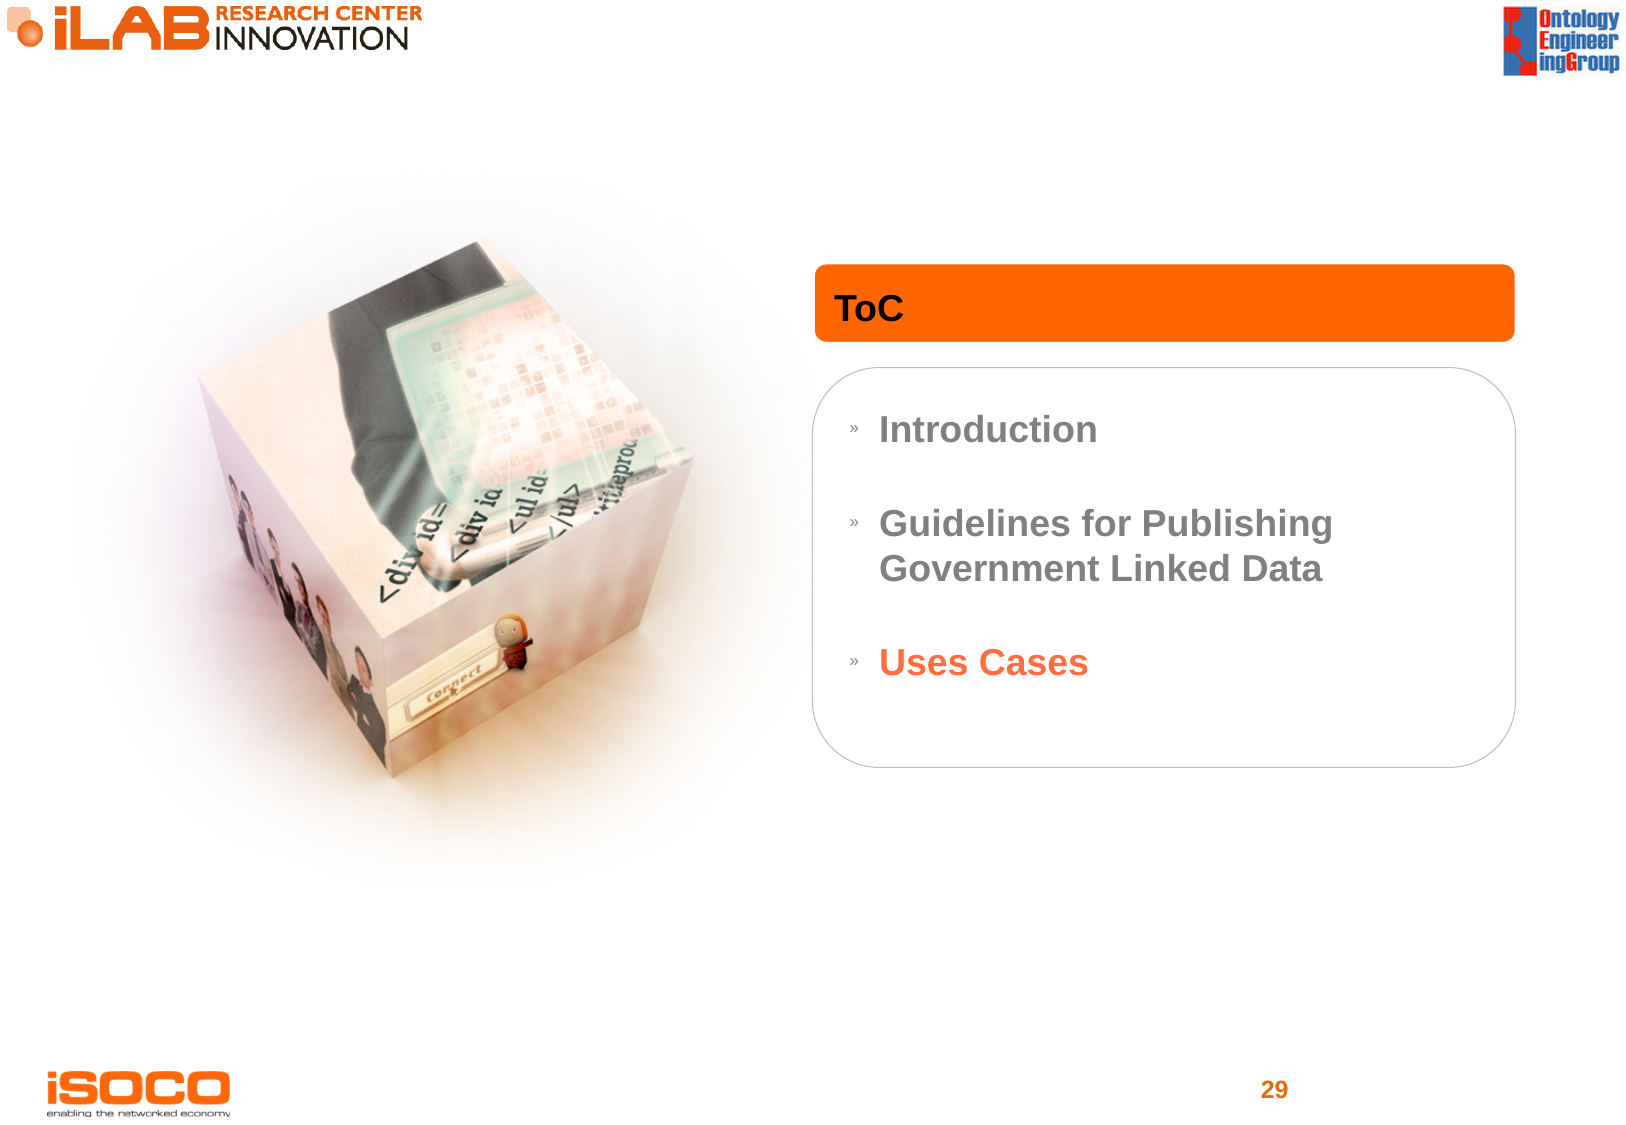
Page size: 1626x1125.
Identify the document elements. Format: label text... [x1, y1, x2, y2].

picture [0, 0, 429, 55]
picture [0, 117, 910, 957]
picture [1501, 5, 1620, 77]
picture [47, 1071, 230, 1117]
text_box ToC [812, 262, 1518, 345]
text_box Introduction Guidelines for Publishing Government Linked Data Uses Cases [812, 367, 1516, 768]
